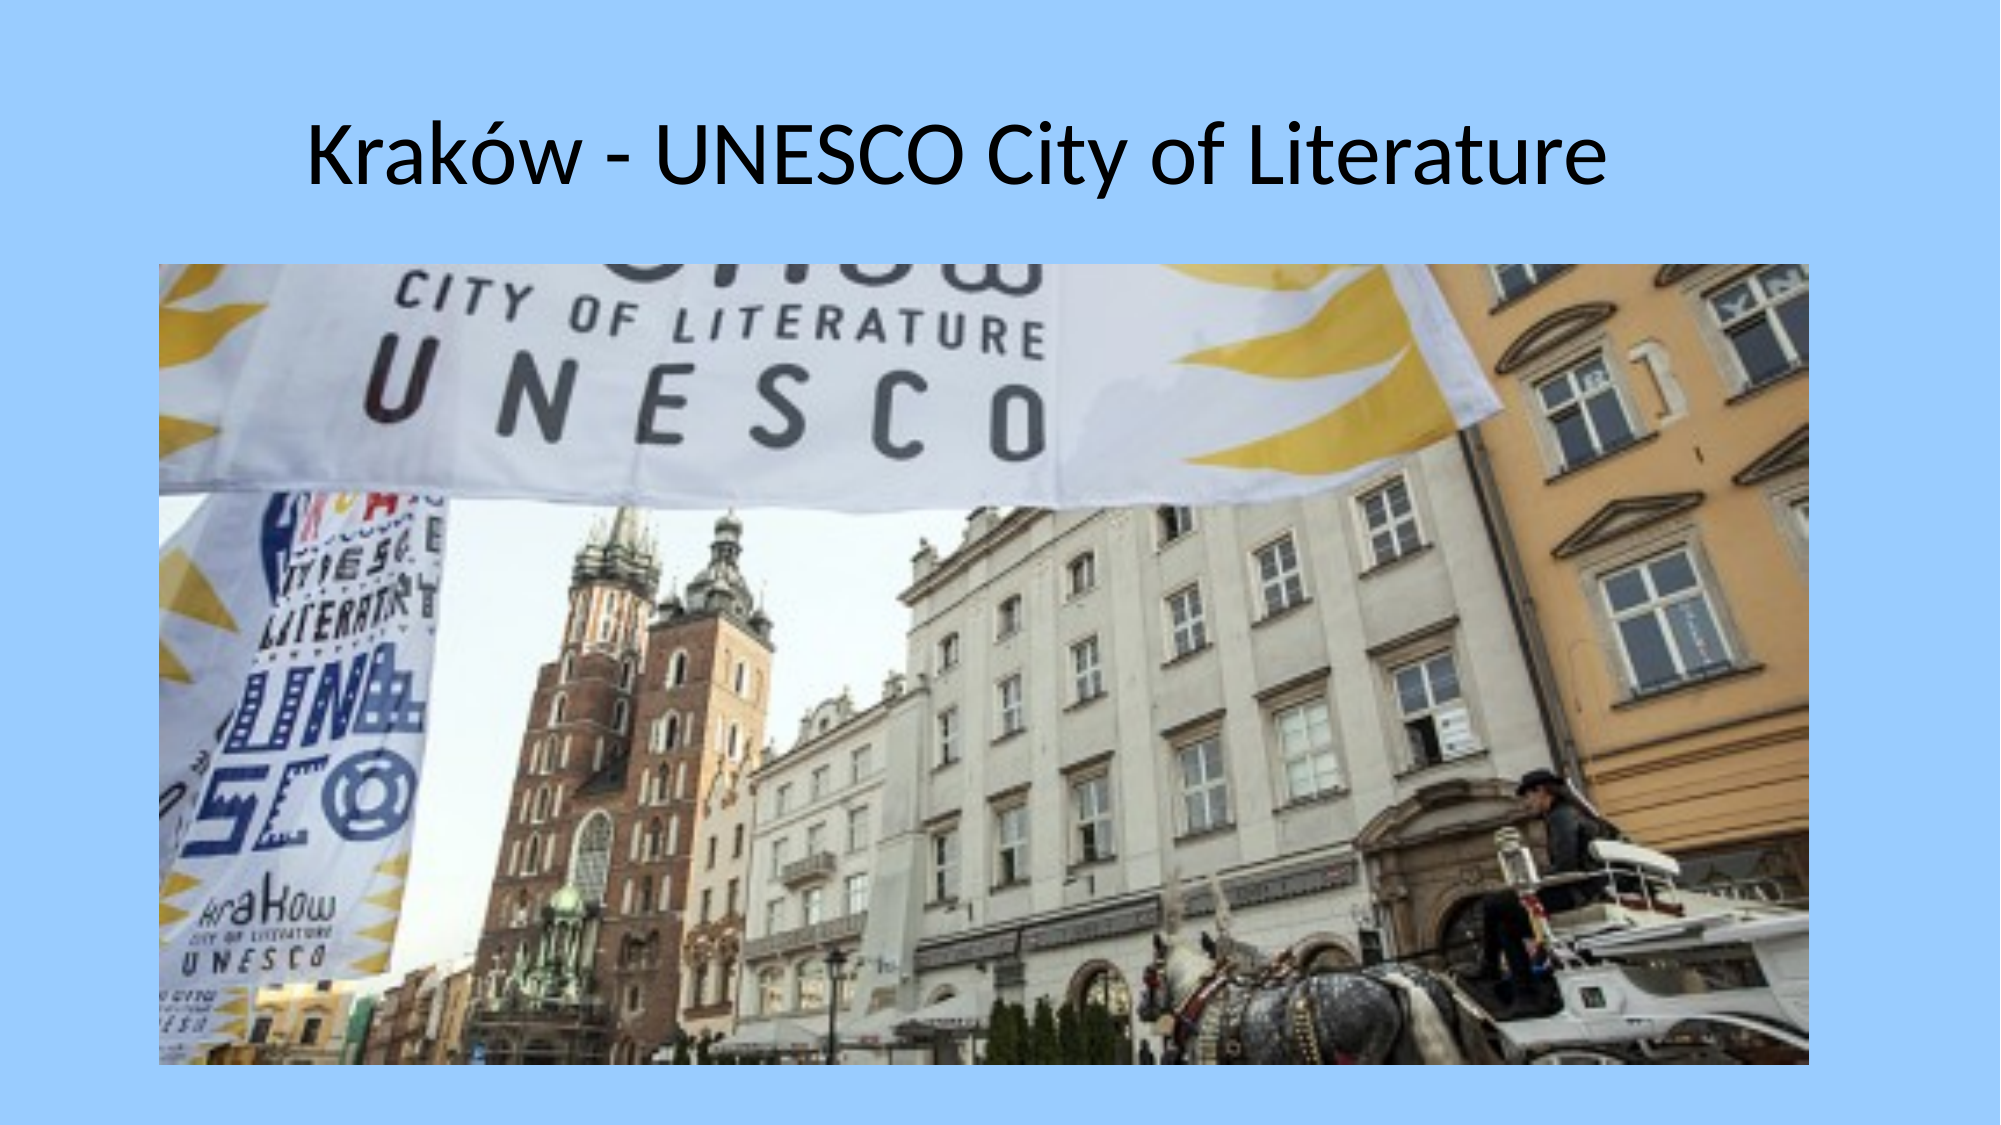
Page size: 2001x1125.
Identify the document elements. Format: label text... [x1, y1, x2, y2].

text_box Kraków - UNESCO City of Literature [291, 85, 1677, 212]
picture [159, 264, 1809, 1065]
